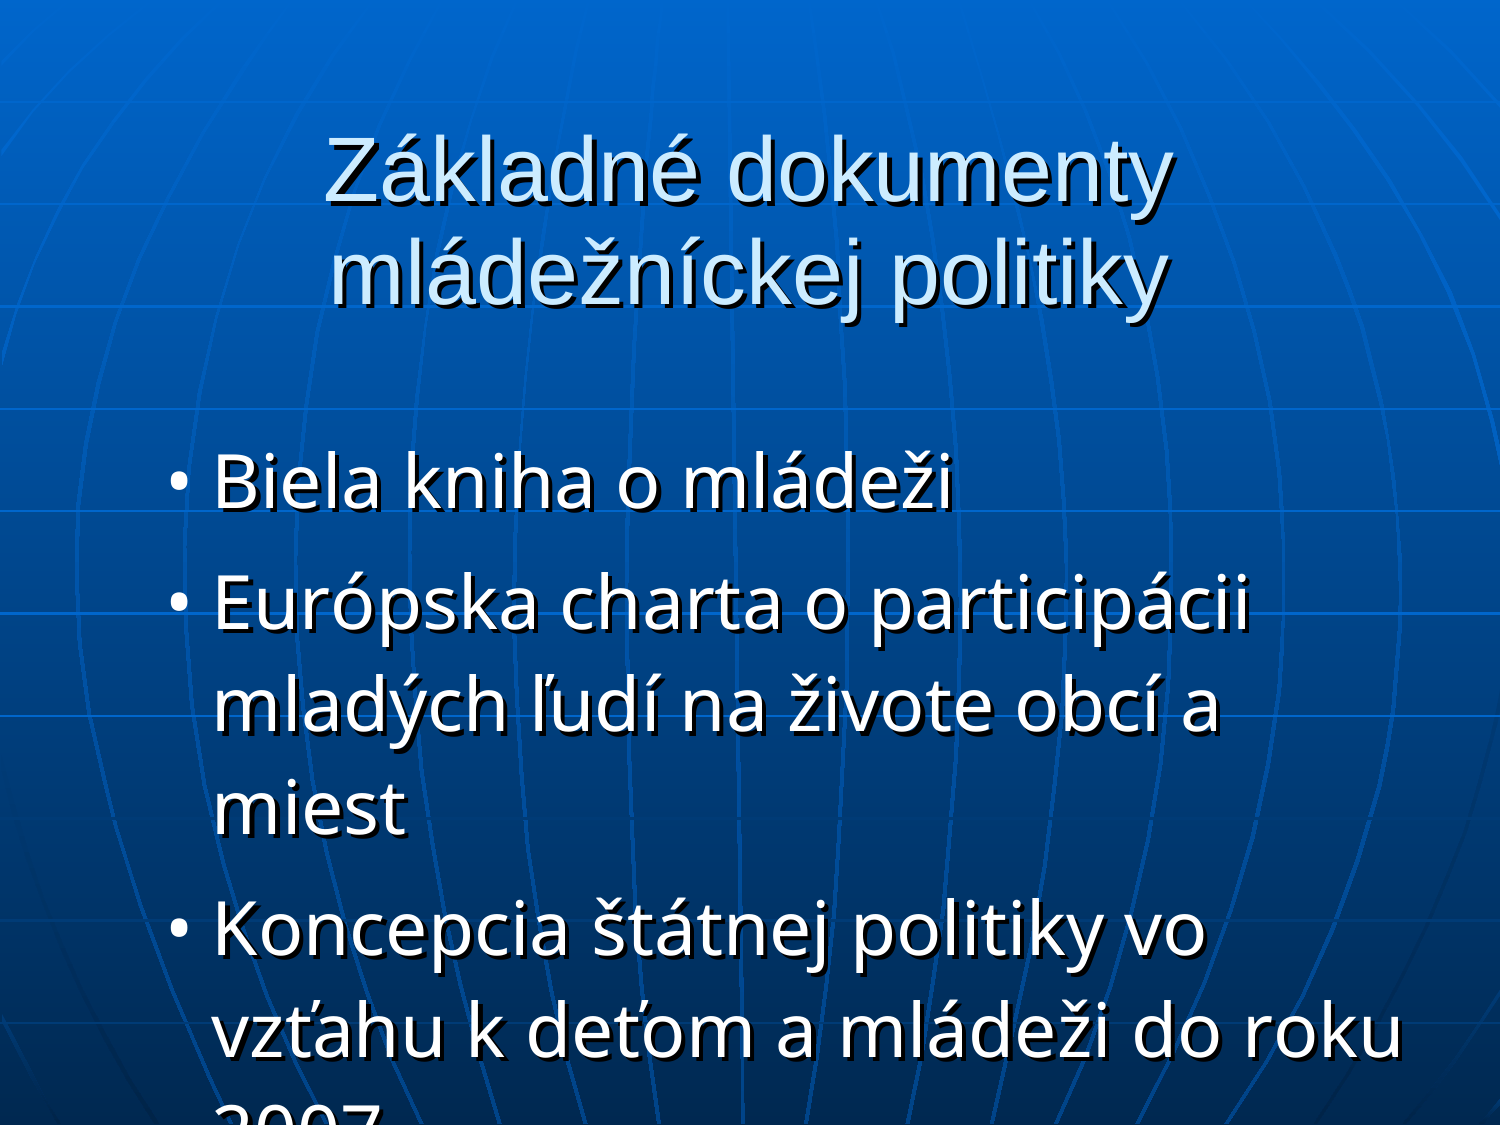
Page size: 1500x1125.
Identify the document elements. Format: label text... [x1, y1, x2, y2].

list Biela kniha o mládeži Európska charta o participácii mladých ľudí na živote obcí a miest Koncepcia štátnej politiky vo vzťahu k deťom a mládeži do roku 2007 [75, 420, 1426, 1113]
title Základné dokumenty mládežníckej politiky [41, 45, 1459, 398]
